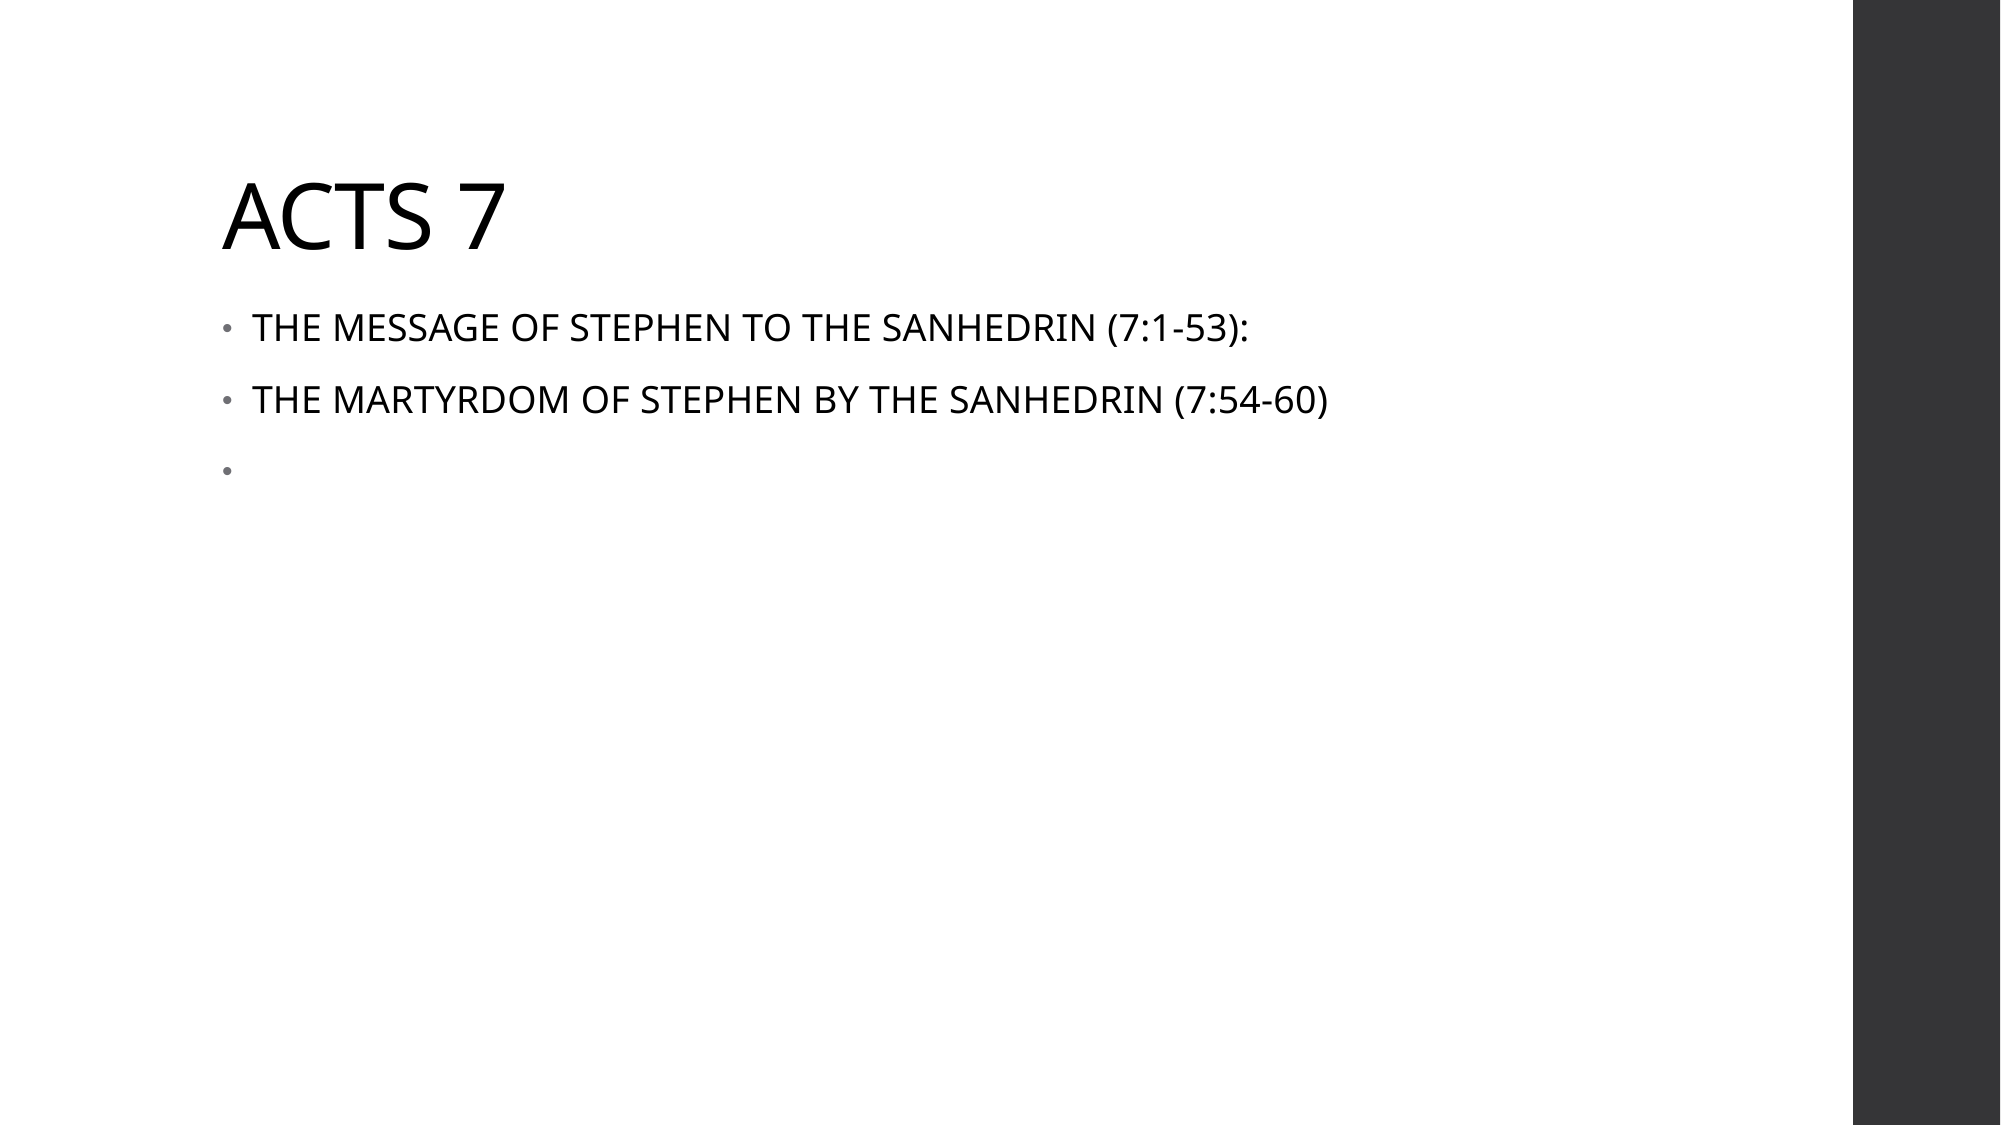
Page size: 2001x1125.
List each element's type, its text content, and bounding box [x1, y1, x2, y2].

title ACTS 7 [206, 60, 1797, 278]
list THE MESSAGE OF STEPHEN TO THE SANHEDRIN (7:1-53): THE MARTYRDOM OF STEPHEN BY THE SANHEDRIN (7:54-60) [206, 299, 1617, 1014]
